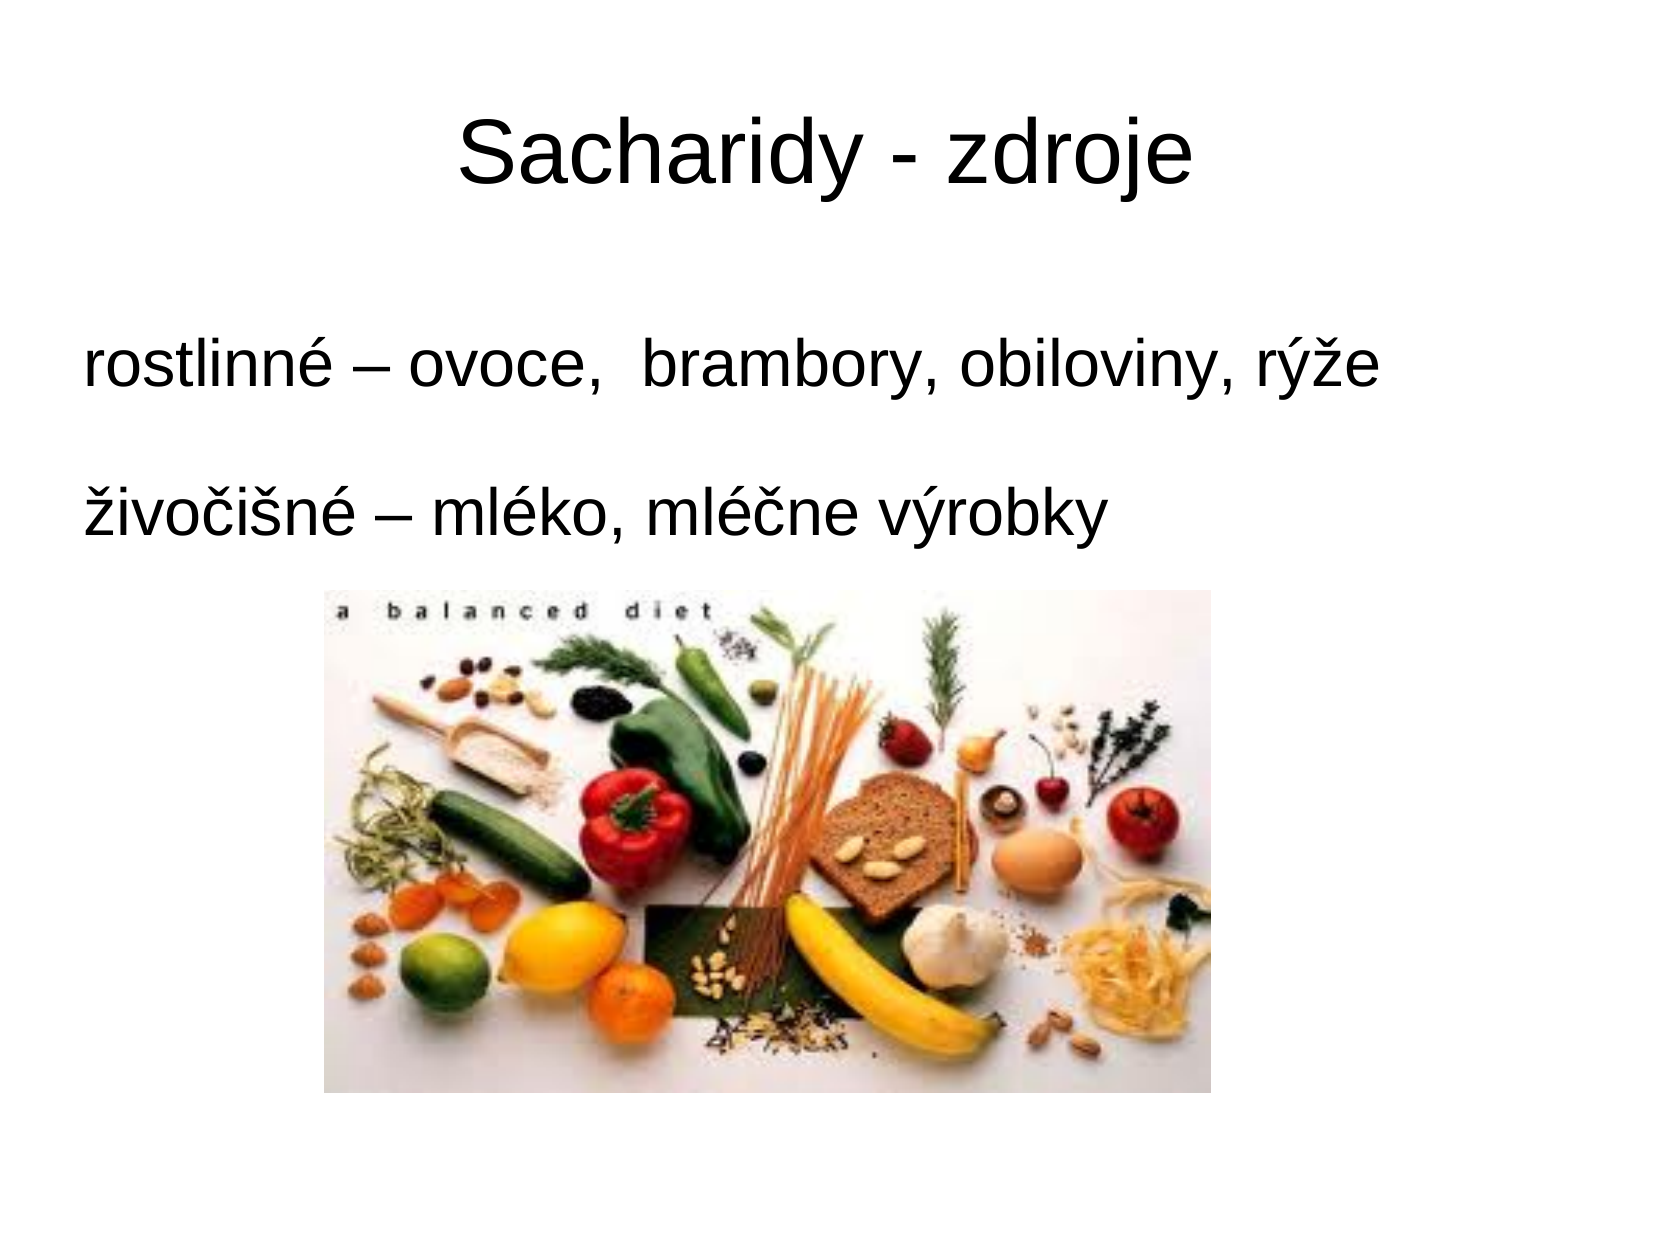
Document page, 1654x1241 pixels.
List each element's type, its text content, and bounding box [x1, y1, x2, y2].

subtitle rostlinné – ovoce, brambory, obiloviny, rýže živočišné – mléko, mléčne výrobky [82, 297, 1571, 1101]
title Sacharidy - zdroje [82, 56, 1571, 249]
picture [324, 590, 1211, 1093]
